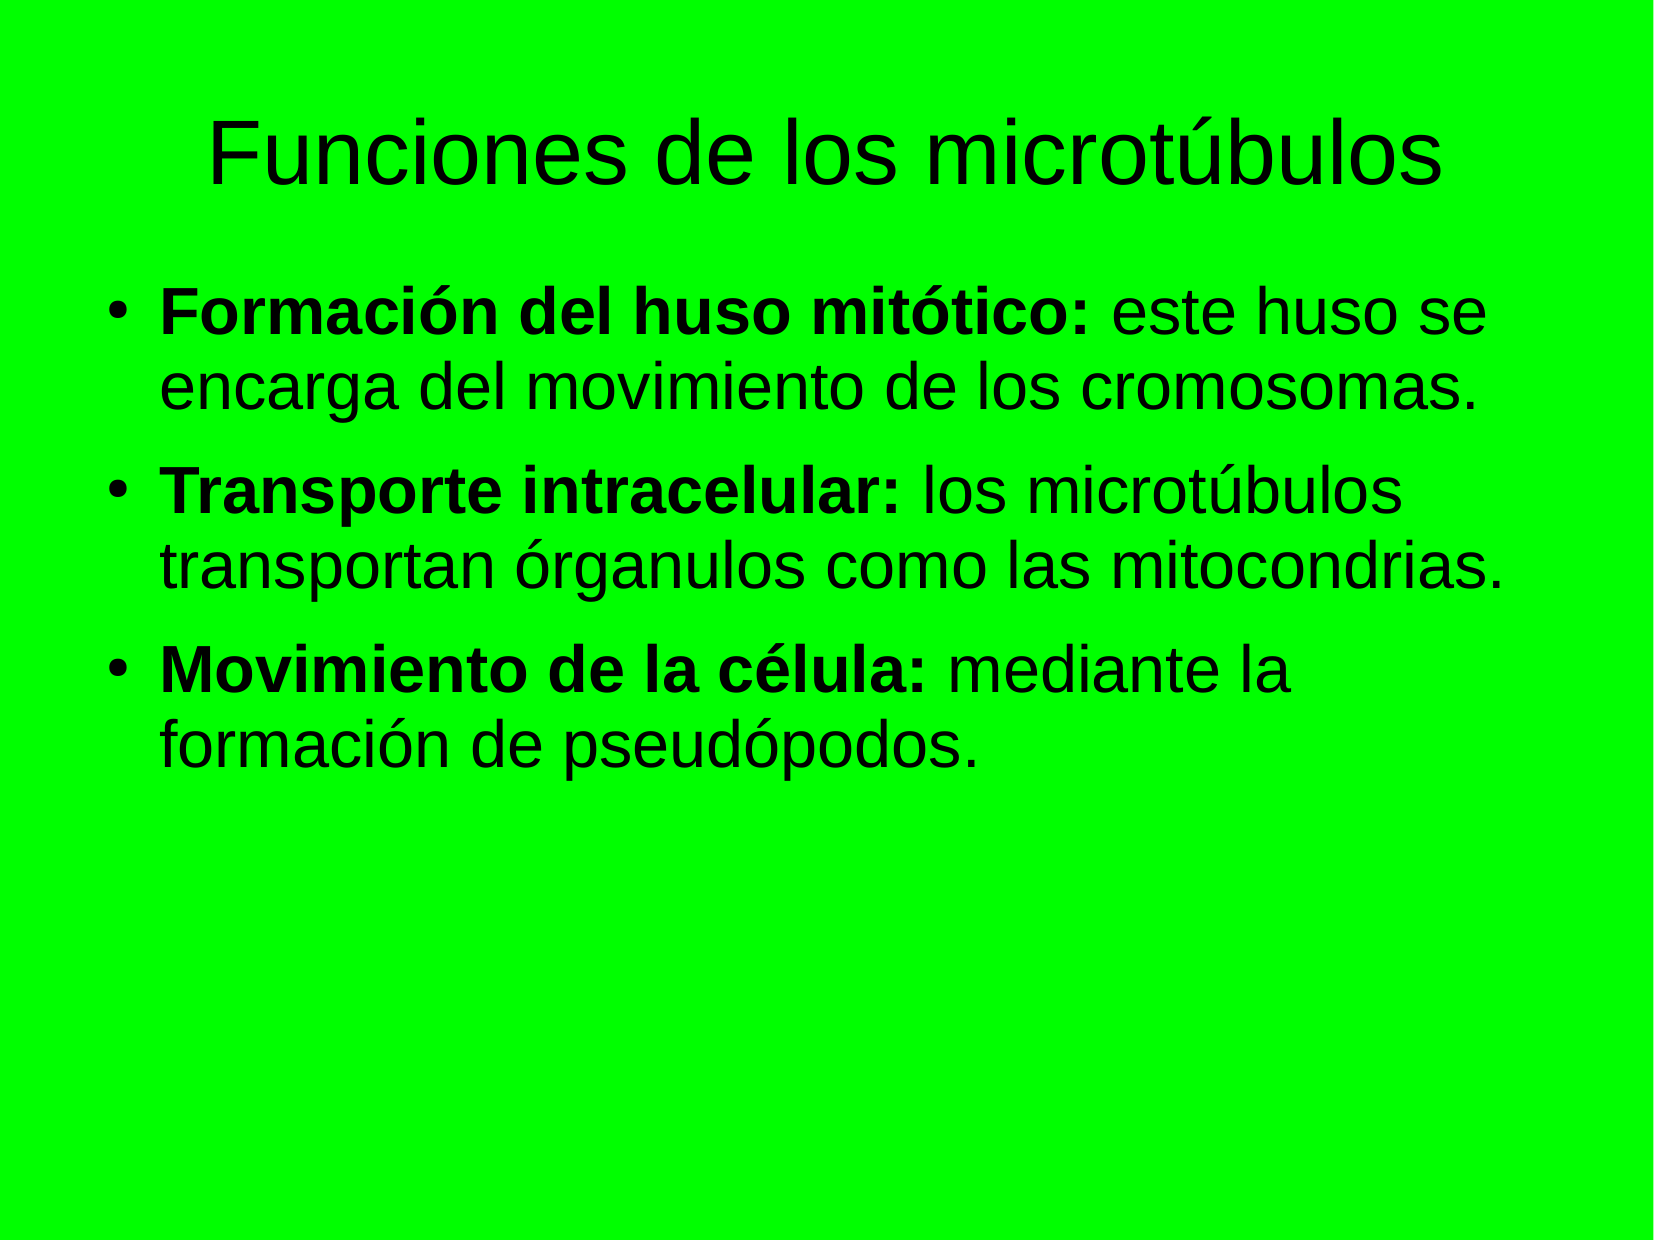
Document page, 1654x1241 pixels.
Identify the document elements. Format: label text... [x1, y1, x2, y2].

title Funciones de los microtúbulos [82, 49, 1571, 257]
list Formación del huso mitótico: este huso se encarga del movimiento de los cromosomas. Transporte intracelular: los microtúbulos transportan órganulos como las mitocondrias. Movimiento de la célula: mediante la formación de pseudópodos. [88, 274, 1577, 1093]
